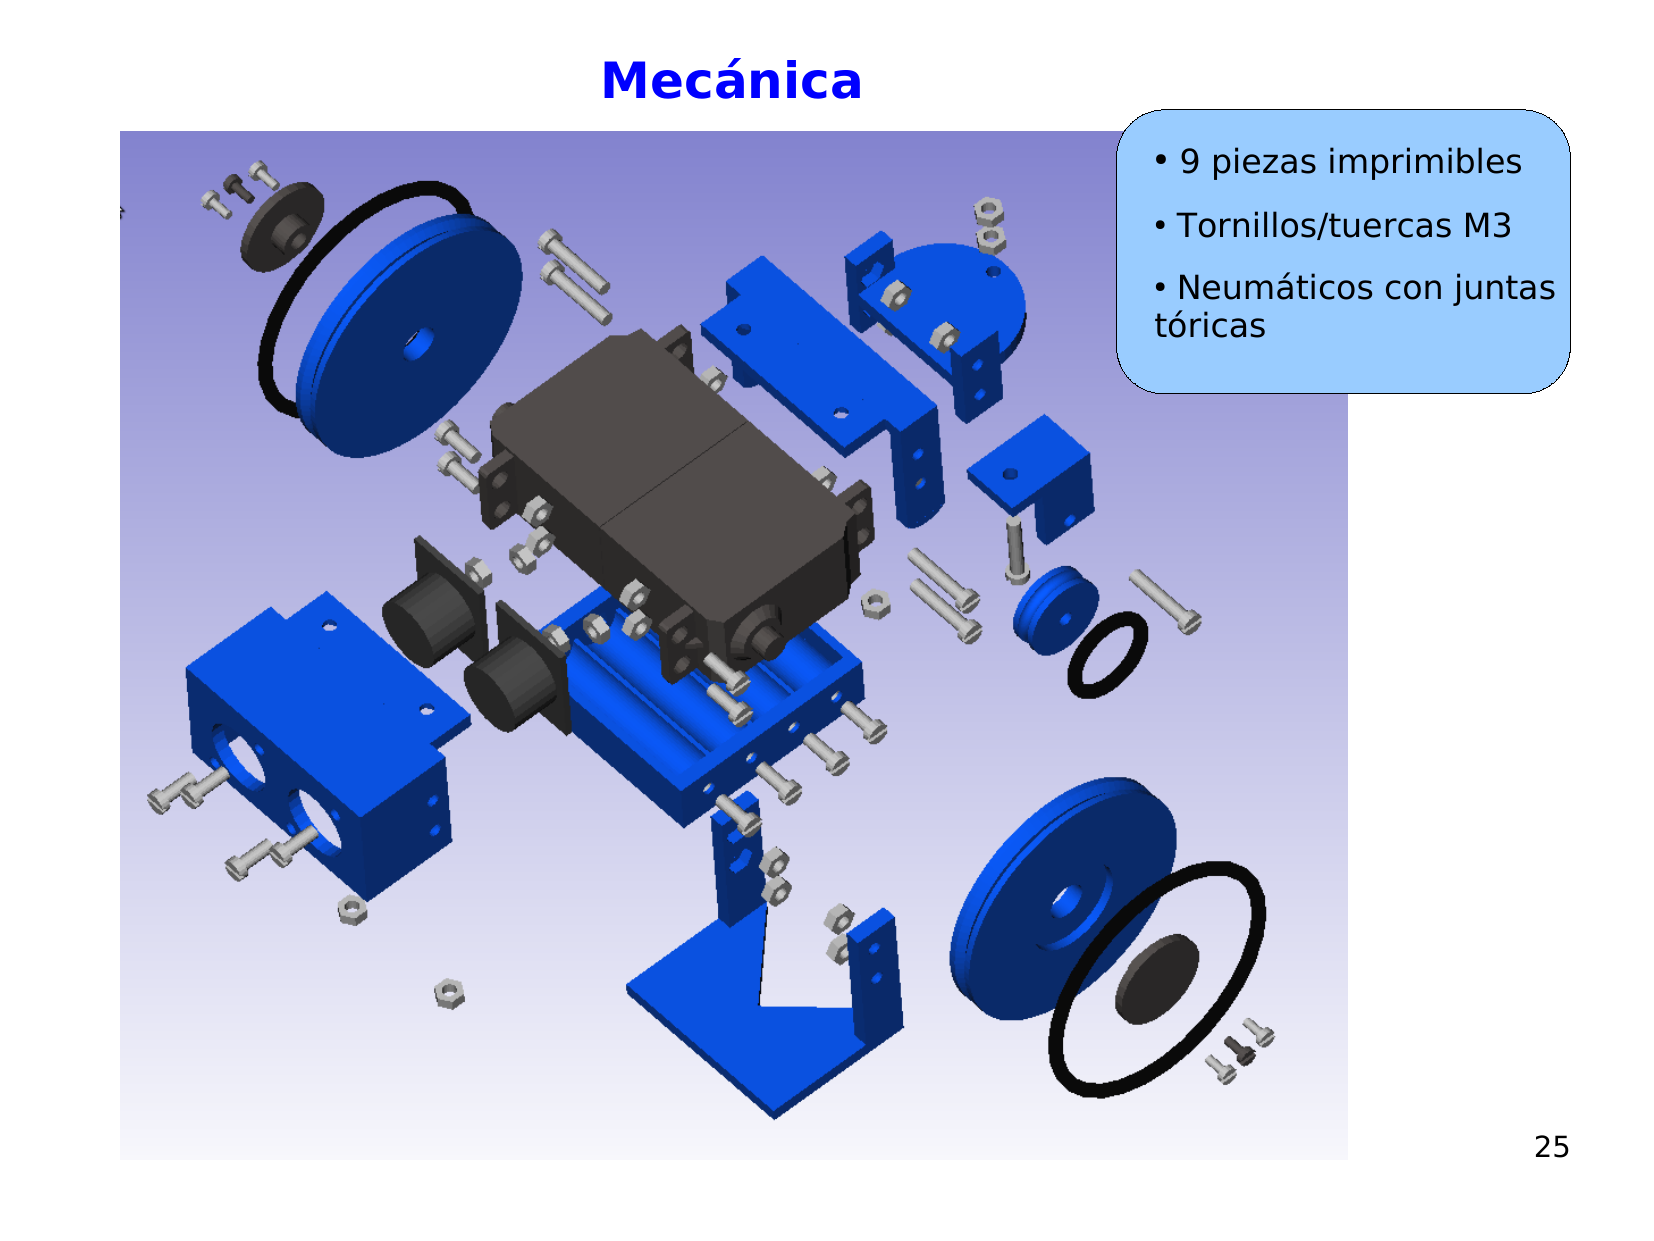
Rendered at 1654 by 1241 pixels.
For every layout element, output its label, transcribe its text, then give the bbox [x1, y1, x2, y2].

picture [120, 131, 1348, 1160]
text_box [1116, 109, 1570, 394]
text_box 9 piezas imprimibles Tornillos/tuercas M3 Neumáticos con juntas tóricas [1139, 131, 1586, 353]
text_box Mecánica [585, 45, 1188, 119]
